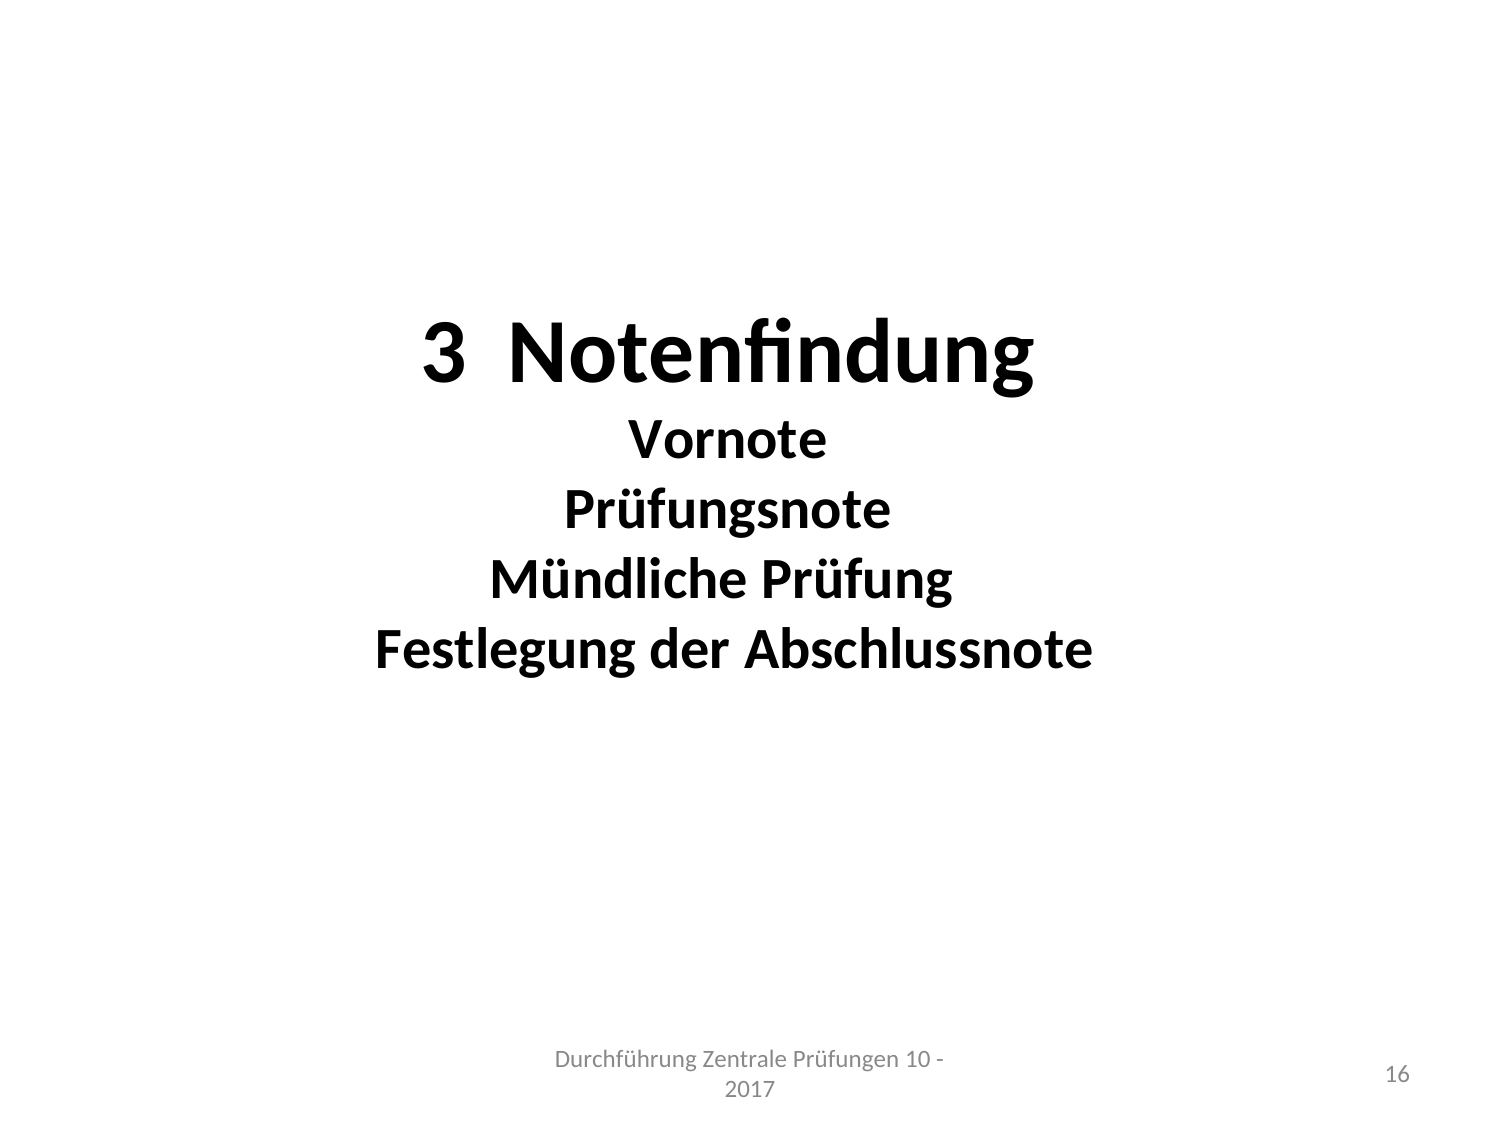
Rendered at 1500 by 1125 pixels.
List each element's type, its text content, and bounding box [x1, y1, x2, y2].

text_box Durchführung Zentrale Prüfungen 10 - 2017 [512, 1042, 988, 1103]
title 3 Notenfindung Vornote Prüfungsnote Mündliche Prüfung Festlegung der Abschlussnote [53, 278, 1404, 693]
text_box <Foliennummer> [1074, 1042, 1426, 1103]
